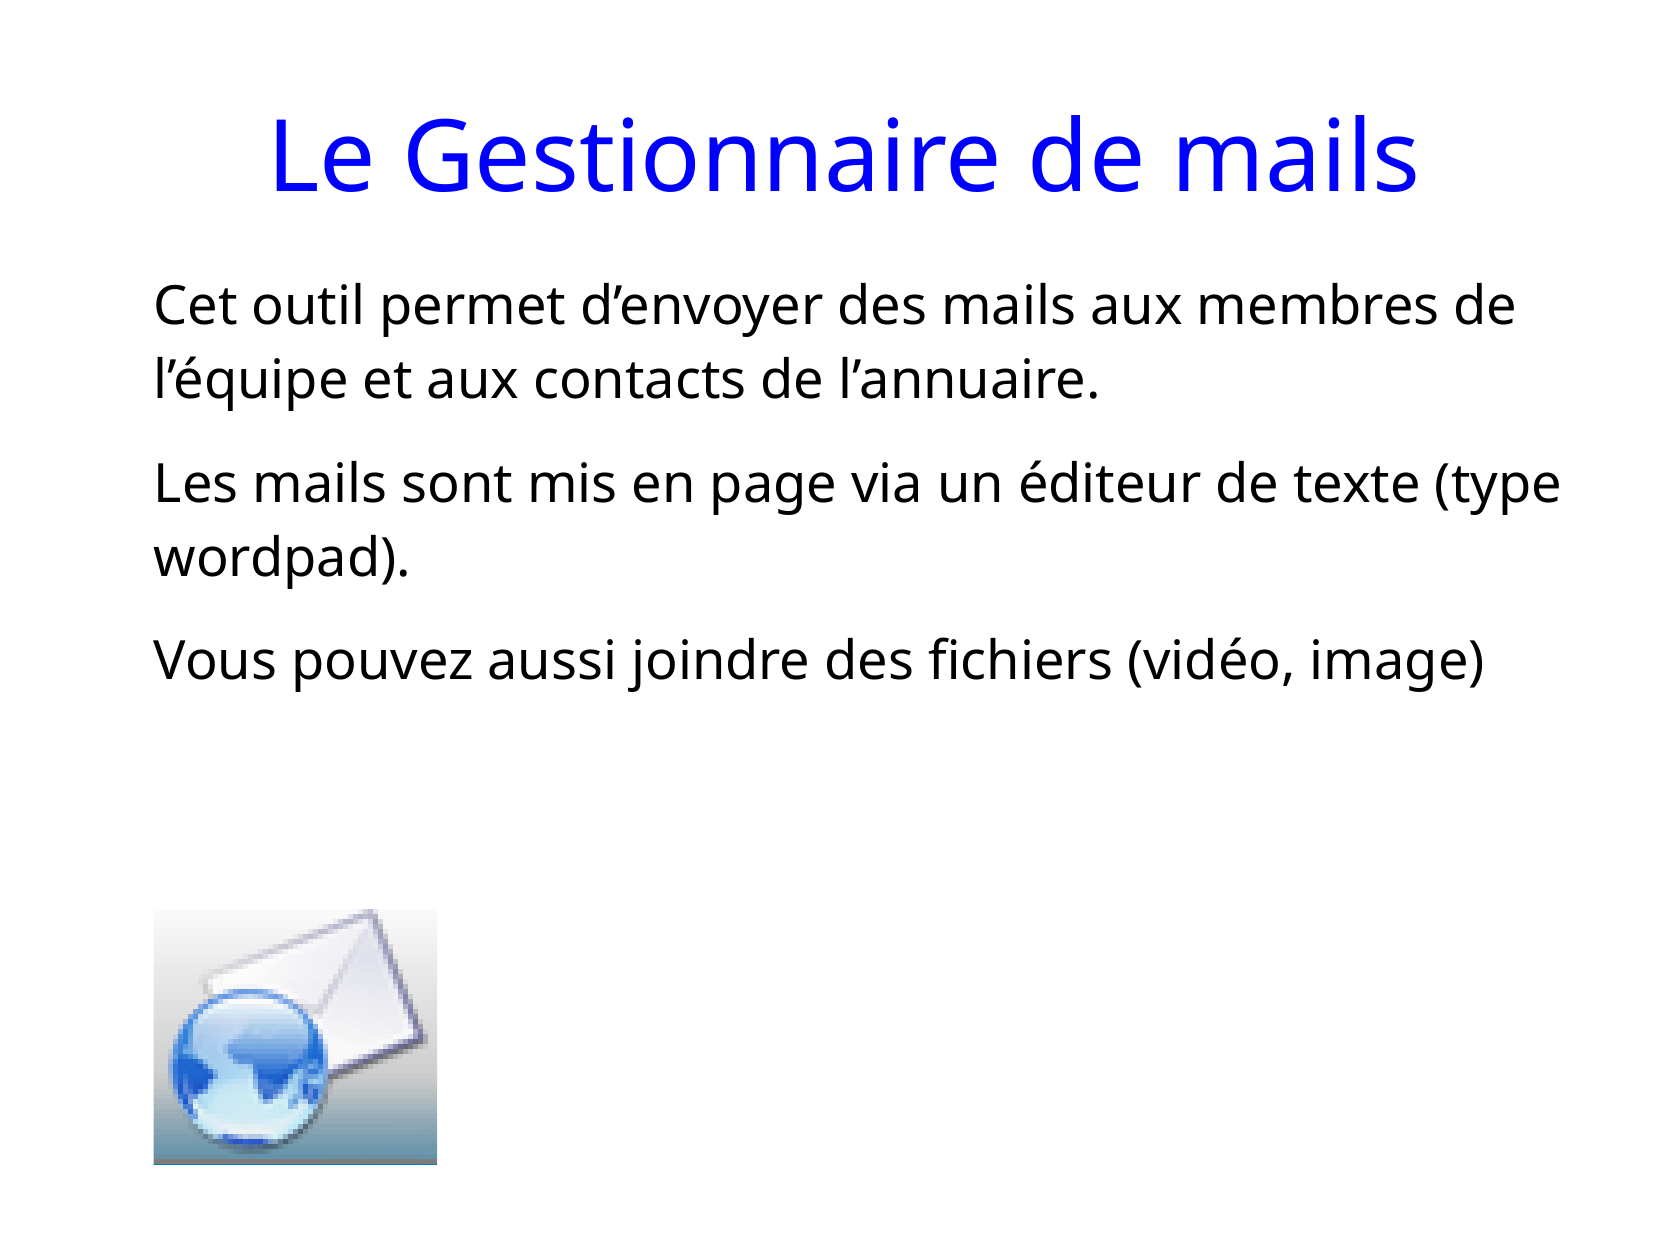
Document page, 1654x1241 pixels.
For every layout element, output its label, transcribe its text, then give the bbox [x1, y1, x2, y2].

list Cet outil permet d’envoyer des mails aux membres de l’équipe et aux contacts de l’annuaire. Les mails sont mis en page via un éditeur de texte (type wordpad). Vous pouvez aussi joindre des fichiers (vidéo, image) [82, 266, 1571, 986]
picture [153, 909, 438, 1165]
title Le Gestionnaire de mails [82, 49, 1571, 257]
